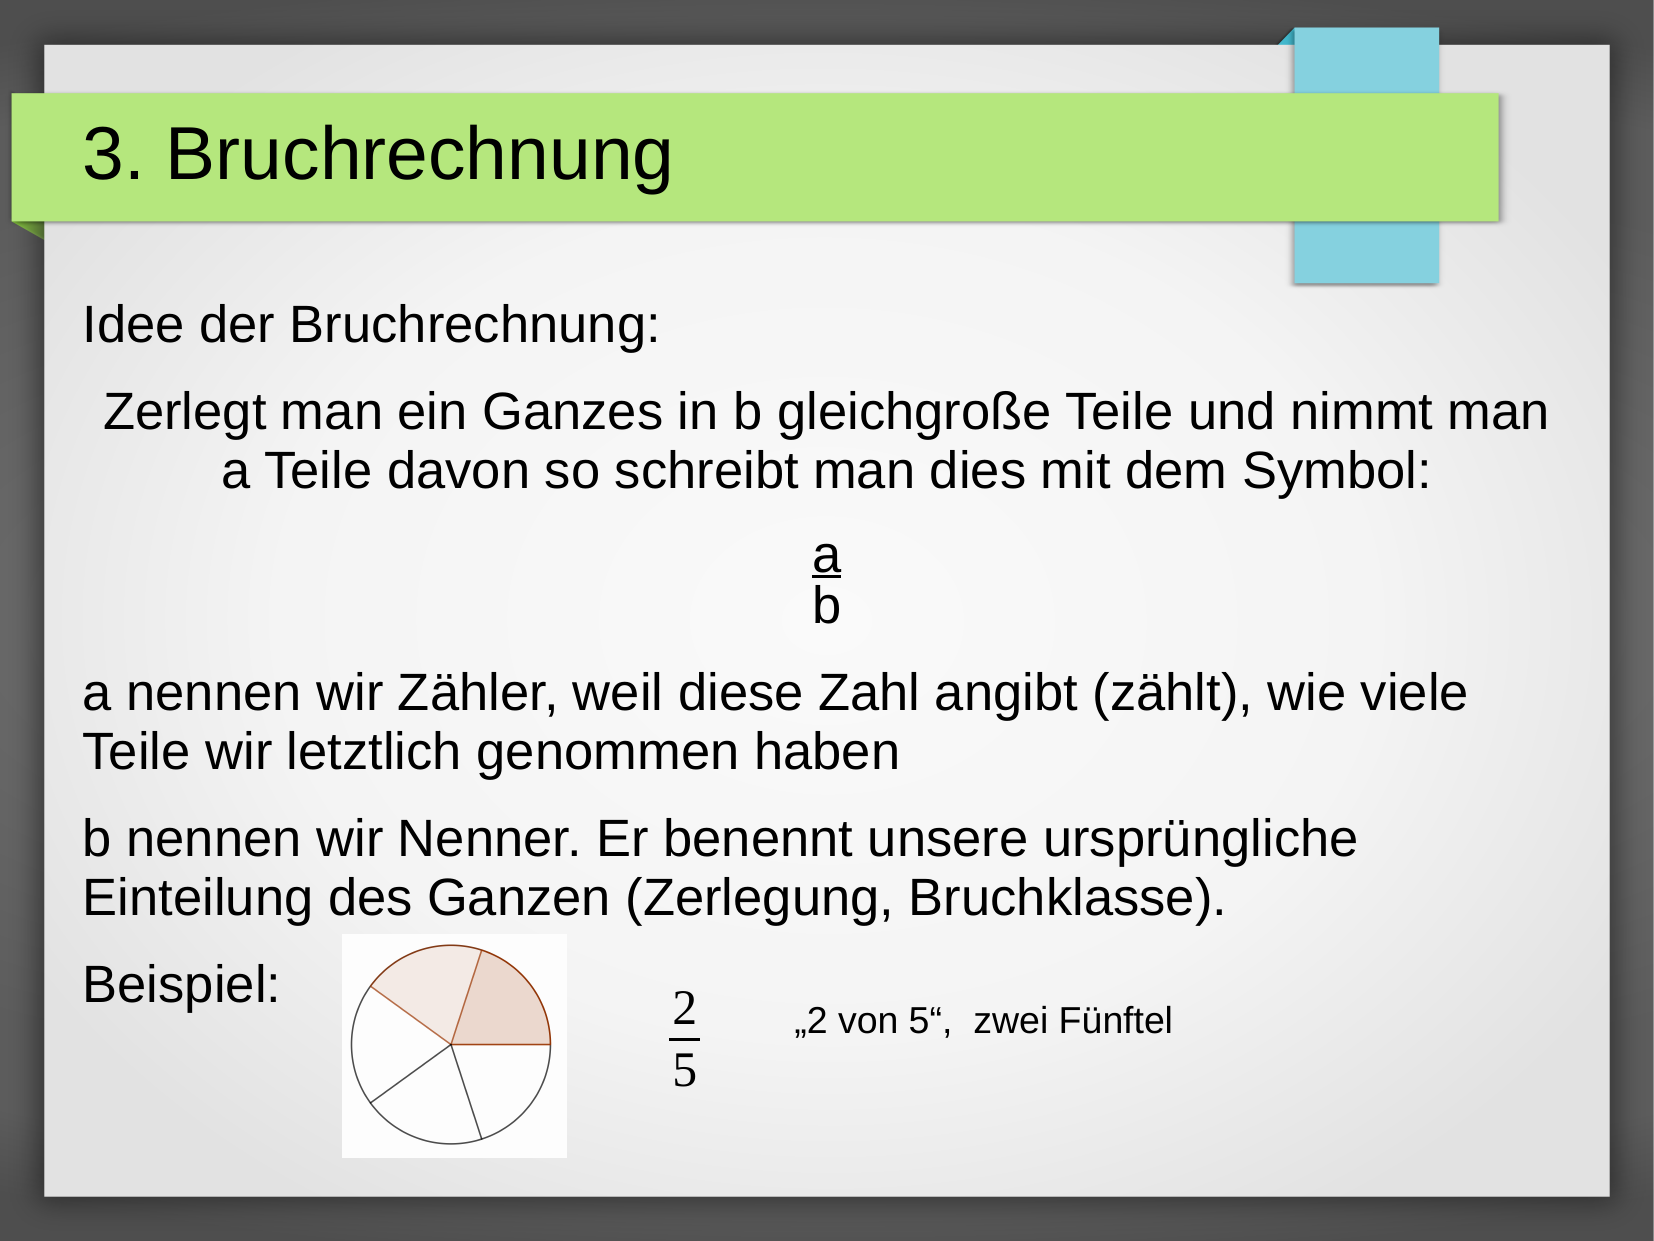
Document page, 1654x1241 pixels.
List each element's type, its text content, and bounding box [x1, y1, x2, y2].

text_box „2 von 5“, zwei Fünftel [779, 992, 1489, 1049]
chart [661, 980, 709, 1098]
picture [0, 0, 1654, 1241]
list Idee der Bruchrechnung: Zerlegt man ein Ganzes in b gleichgroße Teile und nimmt man a Teile davon so schreibt man dies mit dem Symbol: a b a nennen wir Zähler, weil diese Zahl angibt (zählt), wie viele Teile wir letztlich genommen haben b nennen wir Nenner. Er benennt unsere ursprüngliche Einteilung des Ganzen (Zerlegung, Bruchklasse). Beispiel: [82, 295, 1571, 1015]
title 3. Bruchrechnung [82, 94, 1264, 213]
